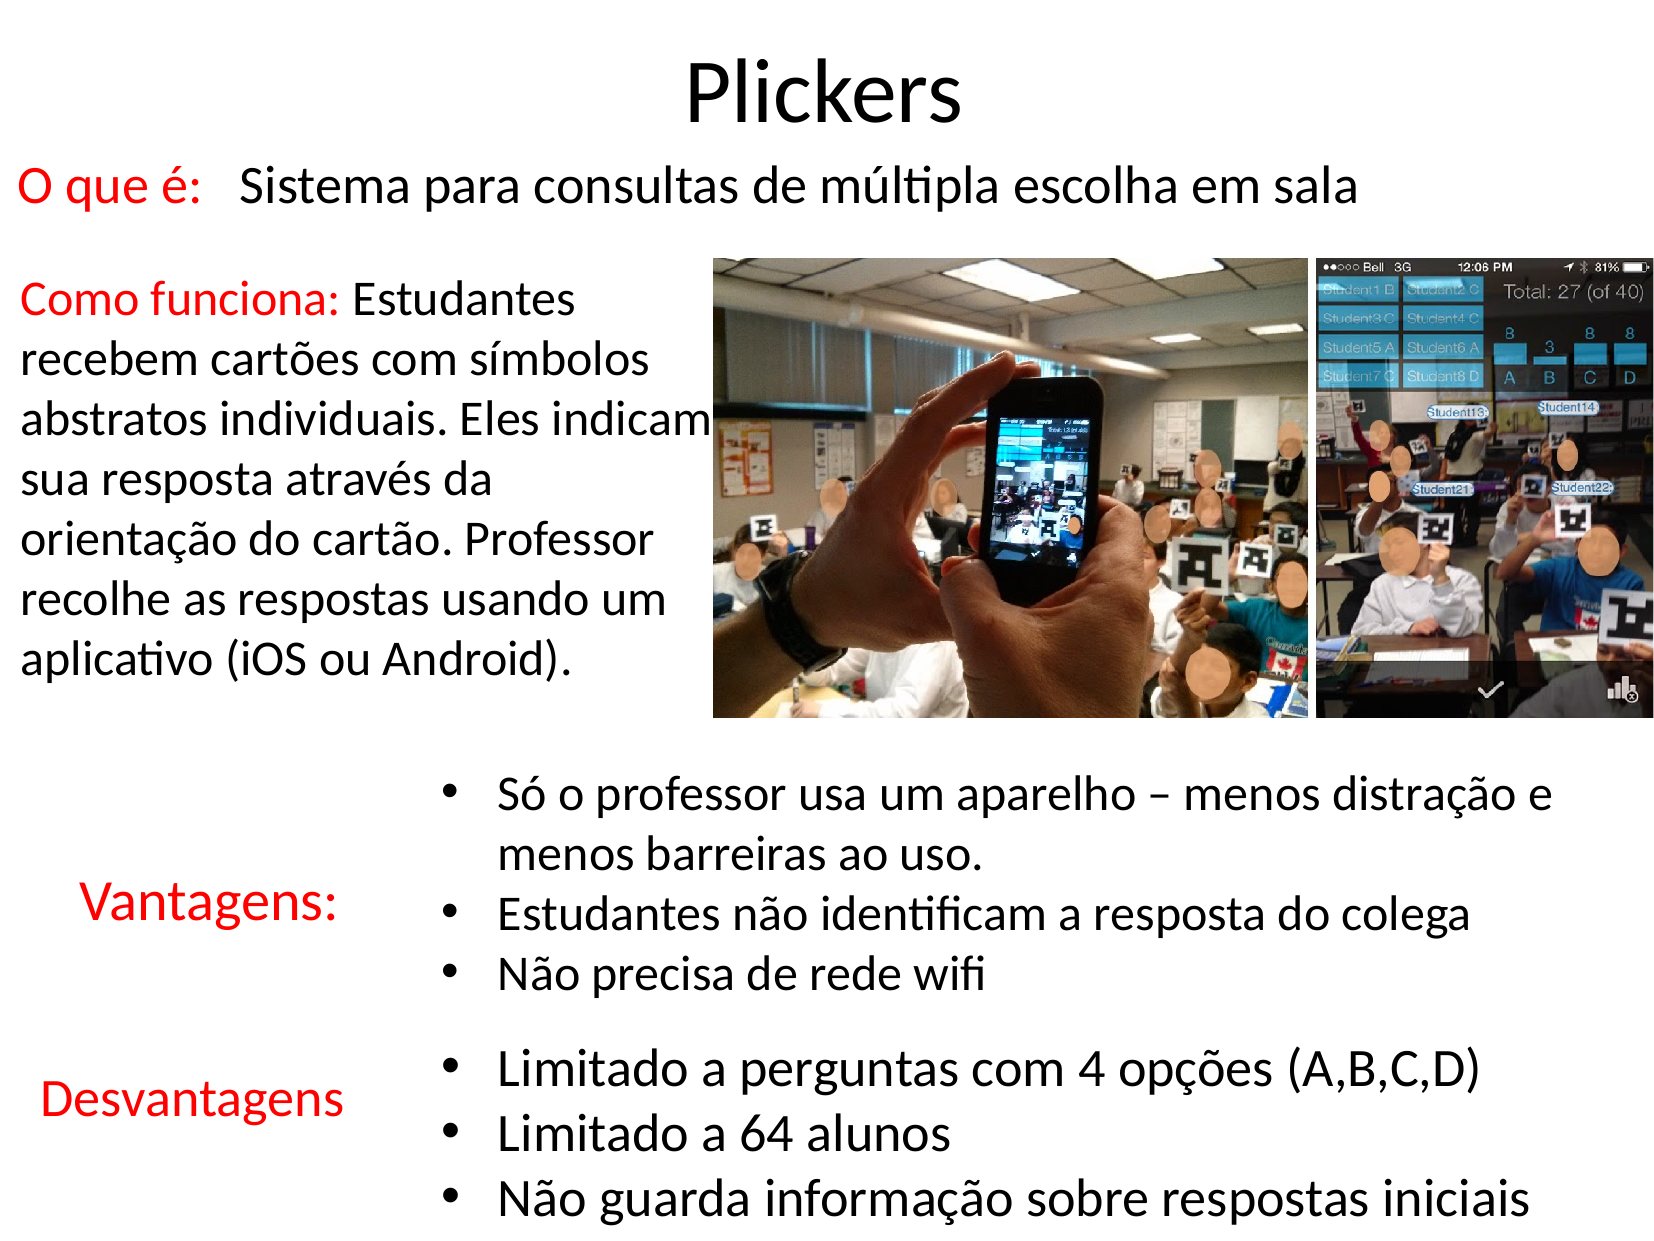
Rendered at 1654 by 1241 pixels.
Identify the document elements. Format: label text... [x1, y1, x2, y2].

picture [713, 258, 1654, 718]
text_box O que é: Sistema para consultas de múltipla escolha em sala [2, 141, 1568, 222]
text_box Só o professor usa um aparelho – menos distração e menos barreiras ao uso. Estudantes não identificam a resposta do colega Não precisa de rede wifi [426, 753, 1654, 1008]
text_box Limitado a perguntas com 4 opções (A,B,C,D) Limitado a 64 alunos Não guarda informação sobre respostas iniciais [426, 1025, 1654, 1235]
title Plickers [79, 0, 1569, 189]
text_box Vantagens: [64, 854, 426, 940]
text_box Desvantagens [25, 1054, 425, 1135]
text_box Como funciona: Estudantes recebem cartões com símbolos abstratos individuais. Eles indicam sua resposta através da orientação do cartão. Professor recolhe as respostas usando um aplicativo (iOS ou Android). [5, 258, 735, 694]
